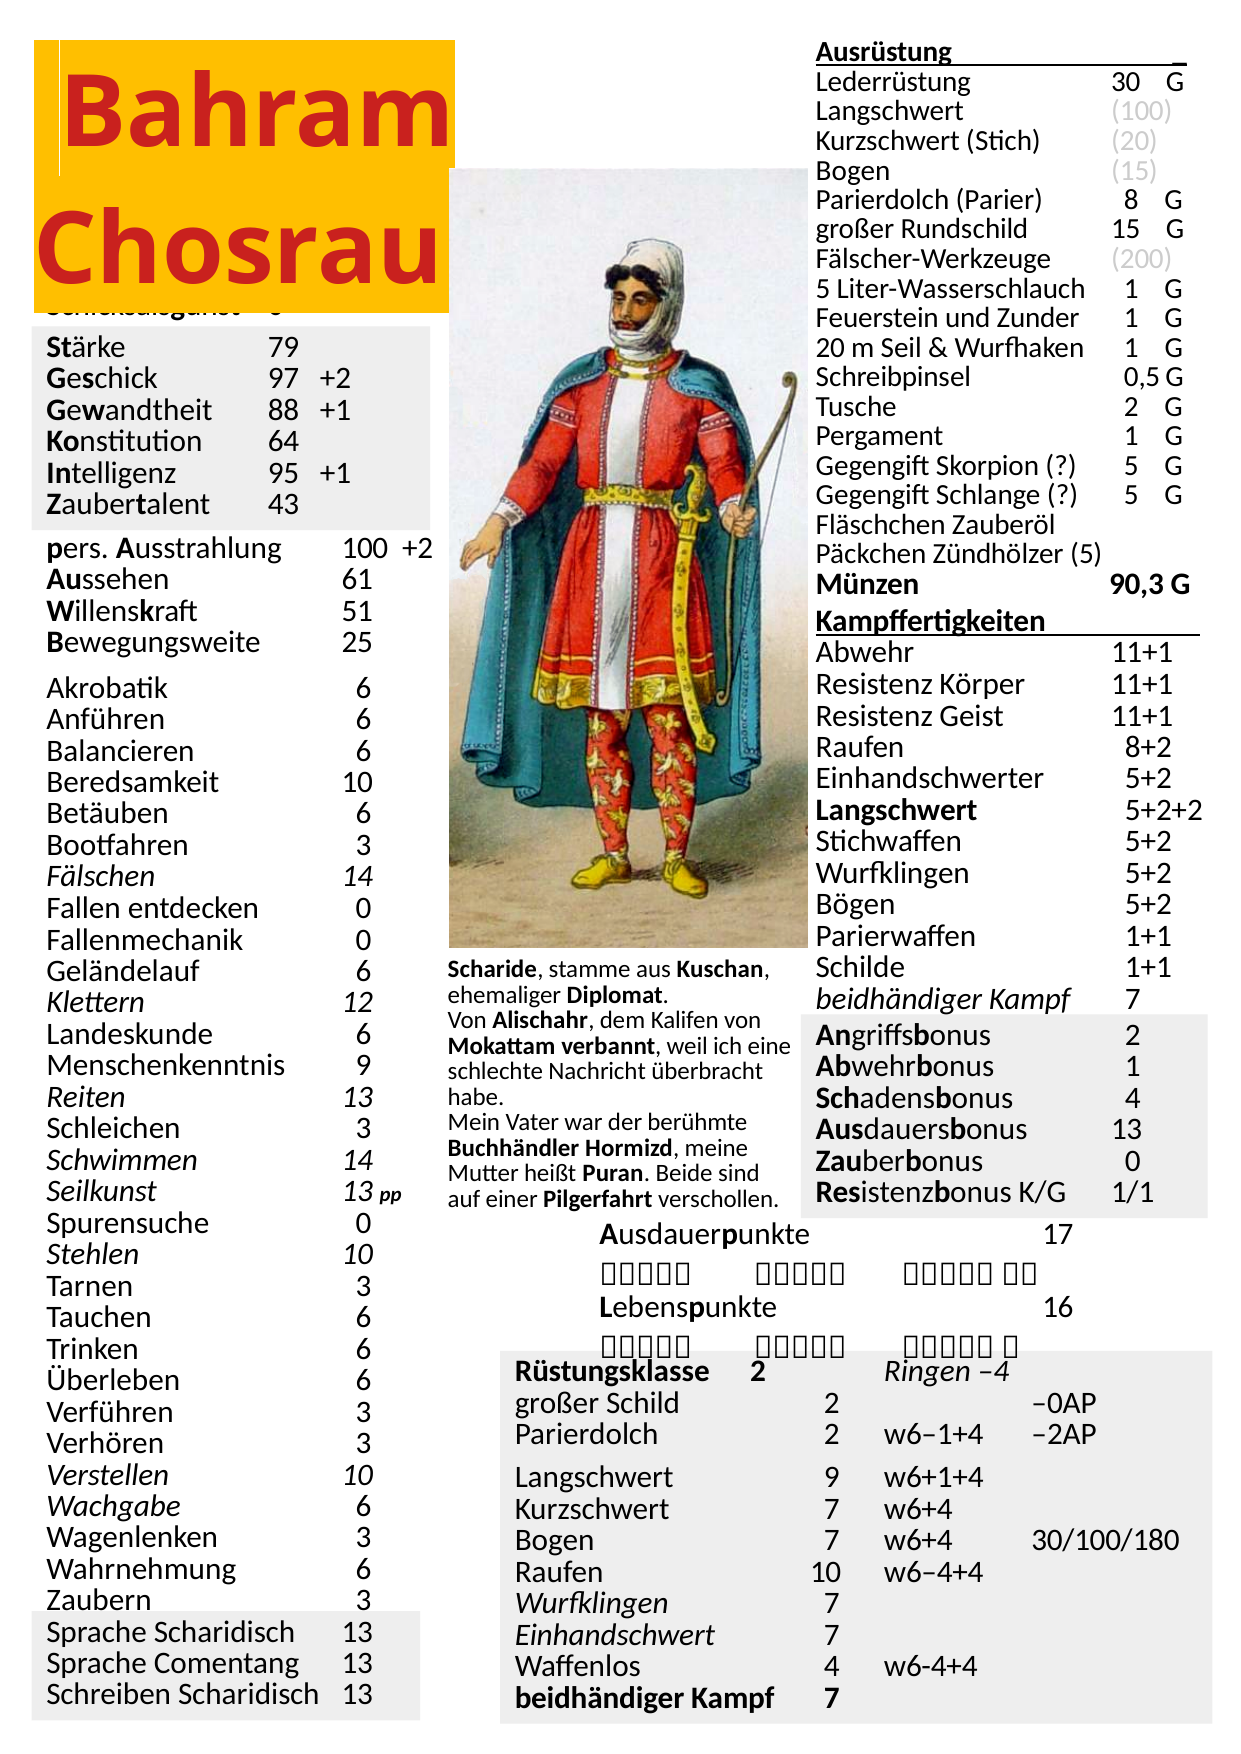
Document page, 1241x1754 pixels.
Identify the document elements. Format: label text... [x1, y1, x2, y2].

text_box Akrobatik 6 Anführen 6 Balancieren 6 Beredsamkeit 10 Betäuben 6 Bootfahren 3 Fälschen 14 Fallen entdecken 0 Fallenmechanik 0 Geländelauf 6 Klettern 12 Landeskunde 6 Menschenkenntnis 9 Reiten 13 Schleichen 3 Schwimmen 14 Seilkunst 13 pp Spurensuche 0 Stehlen 10 Tarnen 3 Tauchen 6 Trinken 6 Überleben 6 Verführen 3 Verhören 3 Verstellen 10 Wachgabe 6 Wagenlenken 3 Wahrnehmung 6 Zaubern 3 [31, 668, 433, 1651]
text_box Rüstungsklasse 2 Ringen –4 großer Schild 2 –0AP Parierdolch 2 w6–1+4 –2AP Langschwert 9 w6+1+4 Kurzschwert 7 w6+4 Bogen 7 w6+4 30/100/180 Raufen 10 w6–4+4 Wurfklingen 7 Einhandschwert 7 Waffenlos 4 w6-4+4 beidhändiger Kampf 7 [500, 1350, 1213, 1722]
text_box Bahram Chosrau [18, 32, 824, 165]
text_box Ausdauerpunkte 17     Lebenspunkte 16     [584, 1213, 1211, 1359]
text_box Scharide, stamme aus Kuschan, ehemaliger Diplomat. Von Alischahr, dem Kalifen von Mokattam verbannt, weil ich eine schlechte Nachricht überbracht habe. Mein Vater war der berühmte Buchhändler Hormizd, meine Mutter heißt Puran. Beide sind auf einer Pilgerfahrt verschollen. [432, 951, 809, 1217]
text_box Sprache Scharidisch 13 Sprache Comentang 13 Schreiben Scharidisch 13 [31, 1651, 421, 1720]
picture [449, 168, 808, 948]
text_box Stärke 79 Geschick 97 +2 Gewandtheit 88 +1 Konstitution 64 Intelligenz 95 +1 Zaubertalent 43 [31, 326, 431, 527]
text_box Angriffsbonus 2 Abwehrbonus 1 Schadensbonus 4 Ausdauersbonus 13 Zauberbonus 0 Resistenzbonus K/G 1/1 [809, 1022, 1208, 1213]
text_box Kampffertigkeiten Abwehr 11+1 Resistenz Körper 11+1 Resistenz Geist 11+1 Raufen 8+2 Einhandschwerter 5+2 Langschwert 5+2+2 Stichwaffen 5+2 Wurfklingen 5+2 Bögen 5+2 Parierwaffen 1+1 Schilde 1+1 beidhändiger Kampf 7 [800, 600, 1220, 1022]
text_box pers. Ausstrahlung 100 +2 Aussehen 61 Willenskraft 51 Bewegungsweite 25 [31, 527, 449, 668]
text_box Mittelschicht, 174 cm, 69 kg, 22 Jahre, Rechtshänder Ortskenntnis Kuschan/Städte Grad 1 Erfahrungspunkte 0 Schicksalsgunst 0 [31, 165, 449, 330]
text_box Ausrüstung _ Lederrüstung 30 G Langschwert (100) Kurzschwert (Stich) (20) Bogen (15) Parierdolch (Parier) 8 G großer Rundschild 15 G Fälscher-Werkzeuge (200) 5 Liter-Wasserschlauch 1 G Feuerstein und Zunder 1 G 20 m Seil & Wurfhaken 1 G Schreibpinsel 0,5 G Tusche 2 G Pergament 1 G Gegengift Skorpion (?) 5 G Gegengift Schlange (?) 5 G Fläschchen Zauberöl Päckchen Zündhölzer (5) Münzen 90,3 G [800, 32, 1221, 605]
